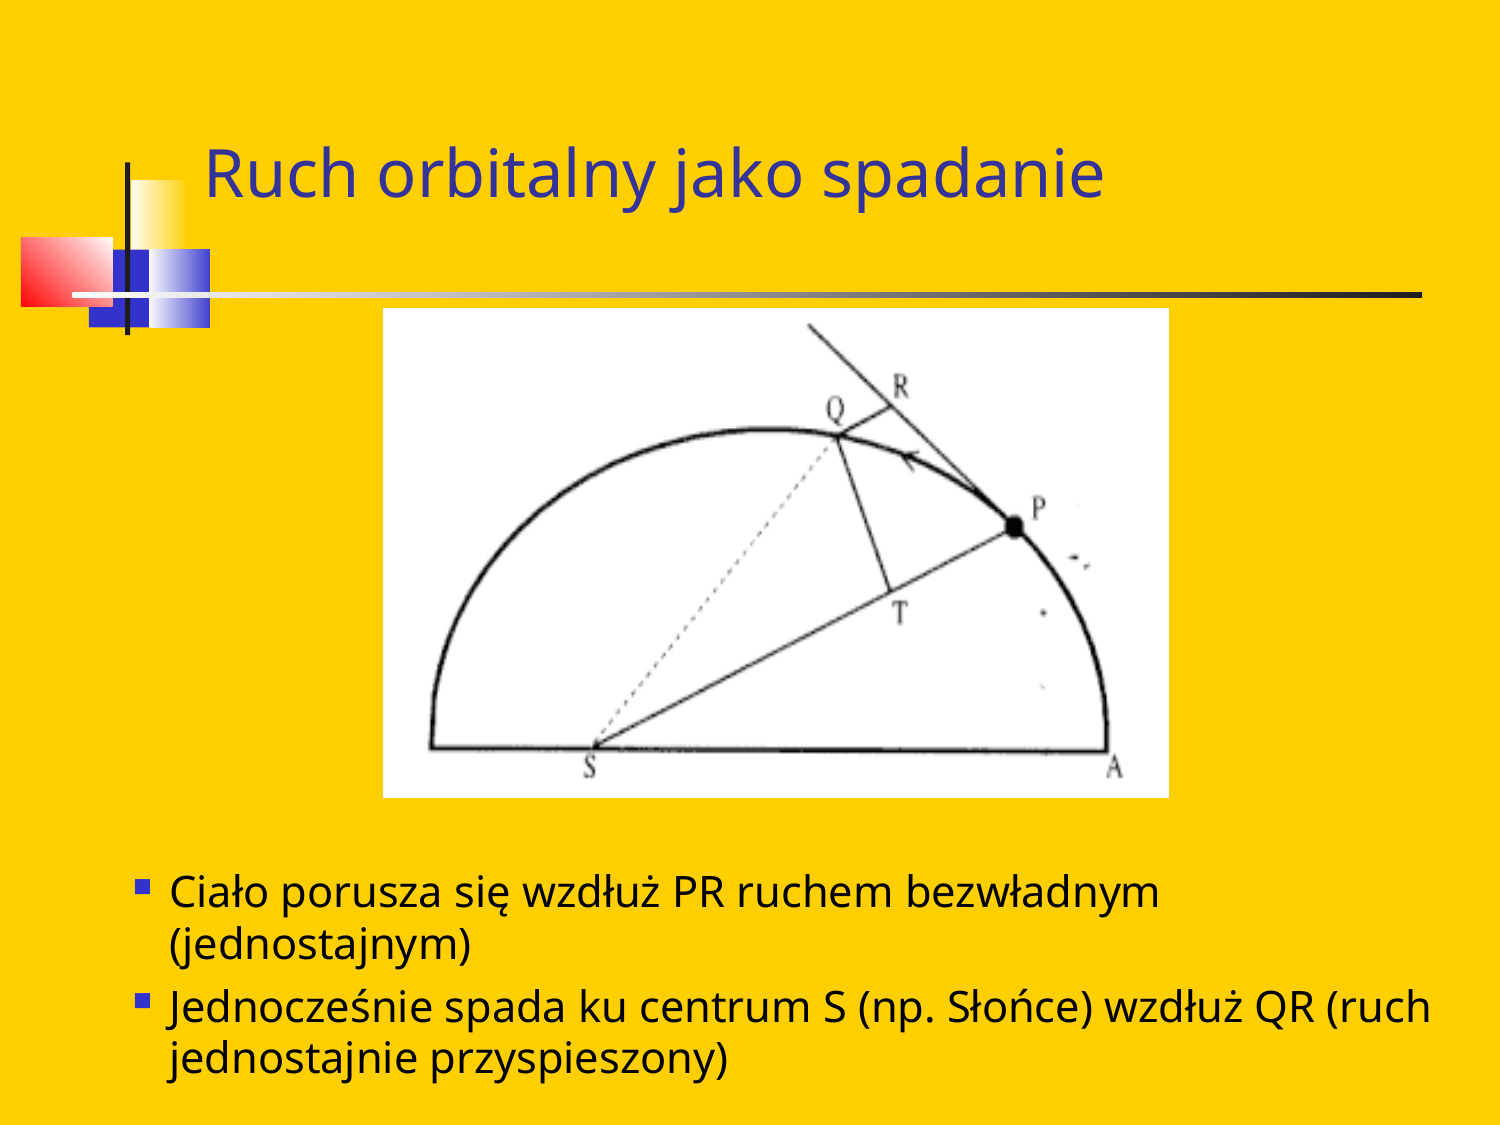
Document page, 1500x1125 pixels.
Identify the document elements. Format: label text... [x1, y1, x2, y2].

picture [383, 308, 1169, 798]
title Ruch orbitalny jako spadanie [188, 45, 1468, 297]
list Ciało porusza się wzdłuż PR ruchem bezwładnym (jednostajnym) Jednocześnie spada ku centrum S (np. Słońce) wzdłuż QR (ruch jednostajnie przyspieszony) [118, 856, 1469, 1093]
